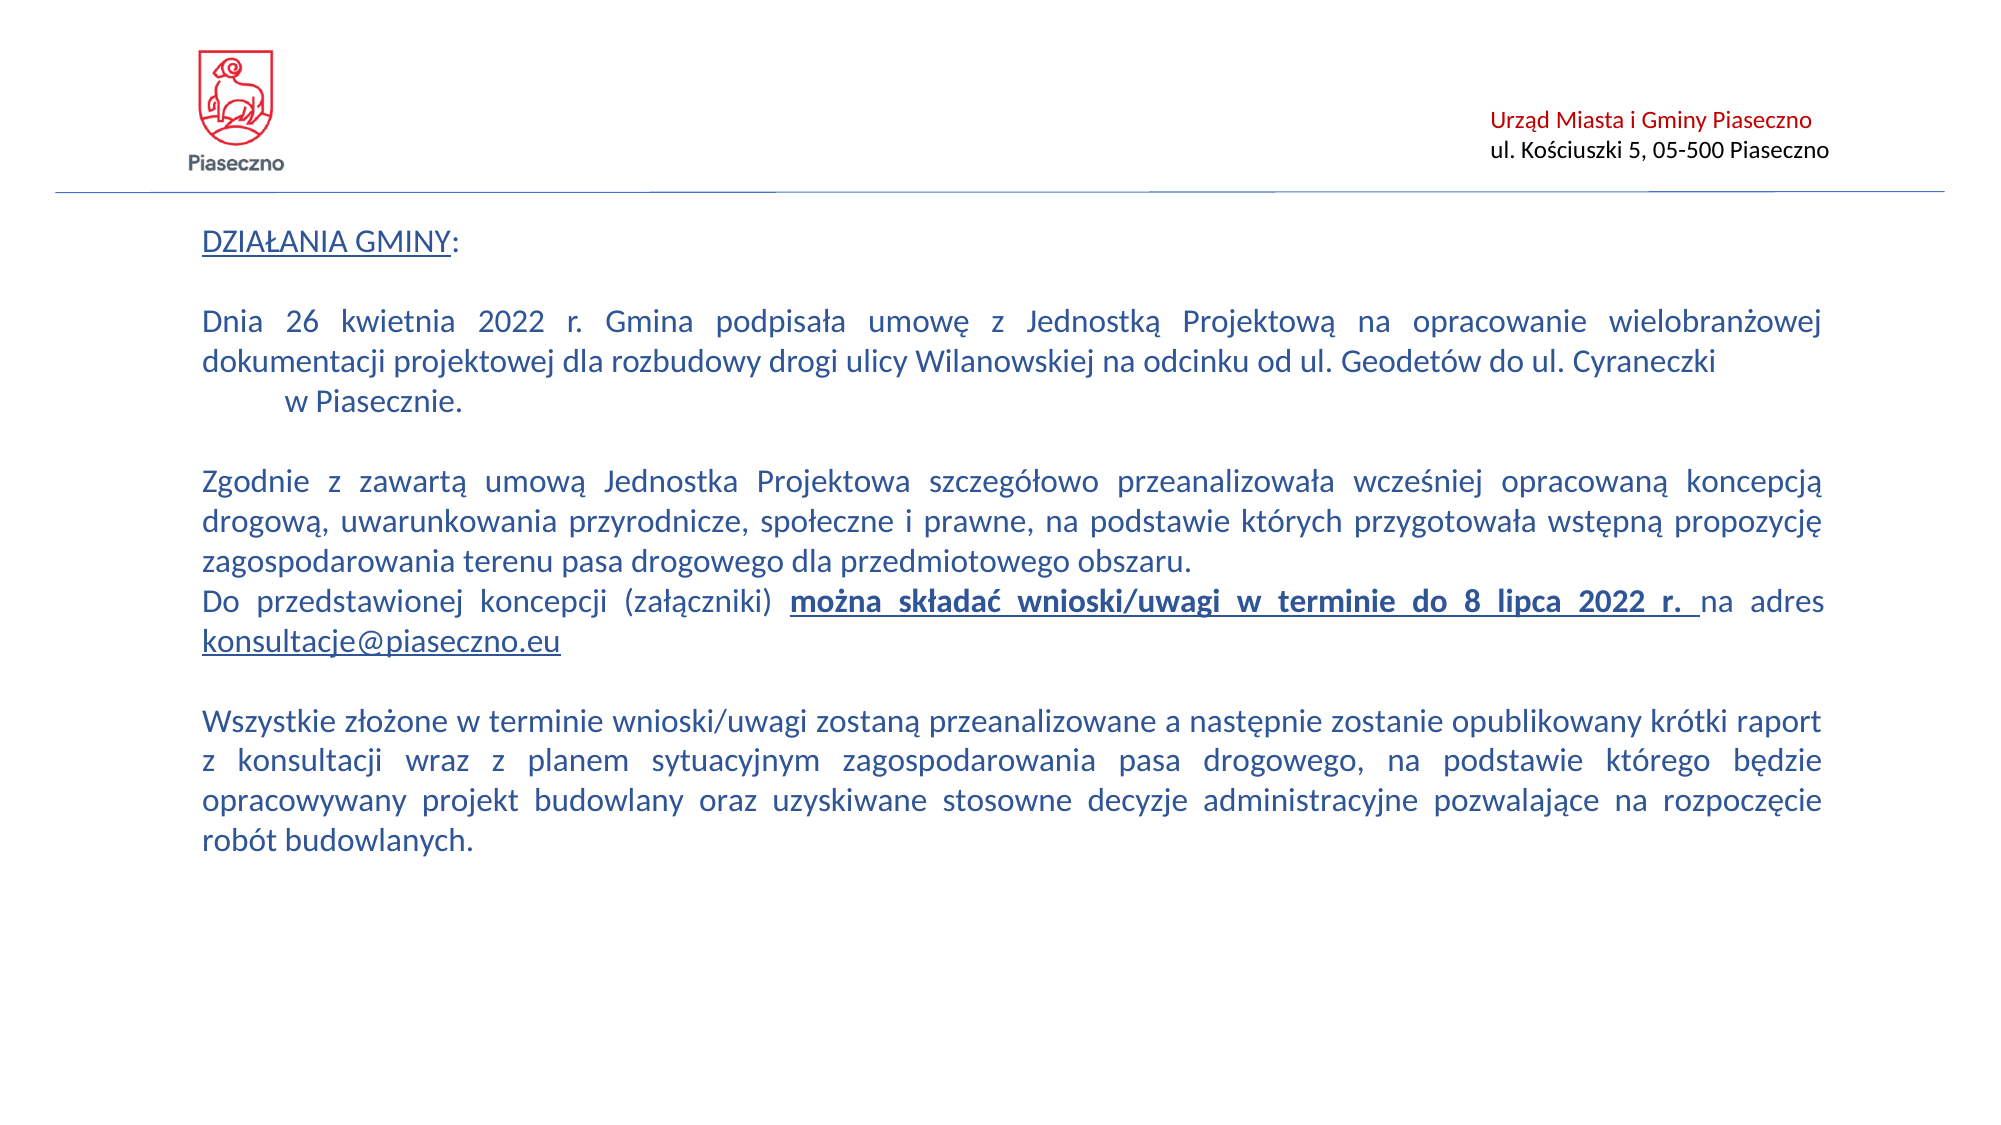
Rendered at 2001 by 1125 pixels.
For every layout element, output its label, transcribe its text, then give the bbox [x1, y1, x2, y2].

picture [187, 48, 285, 173]
text_box DZIAŁANIA GMINY: Dnia 26 kwietnia 2022 r. Gmina podpisała umowę z Jednostką Projektową na opracowanie wielobranżowej dokumentacji projektowej dla rozbudowy drogi ulicy Wilanowskiej na odcinku od ul. Geodetów do ul. Cyraneczki w Piasecznie. Zgodnie z zawartą umową Jednostka Projektowa szczegółowo przeanalizowała wcześniej opracowaną koncepcją drogową, uwarunkowania przyrodnicze, społeczne i prawne, na podstawie których przygotowała wstępną propozycję zagospodarowania terenu pasa drogowego dla przedmiotowego obszaru. Do przedstawionej koncepcji (załączniki) można składać wnioski/uwagi w terminie do 8 lipca 2022 r. na adres konsultacje@piaseczno.eu Wszystkie złożone w terminie wnioski/uwagi zostaną przeanalizowane a następnie zostanie opublikowany krótki raport z konsultacji wraz z planem sytuacyjnym zagospodarowania pasa drogowego, na podstawie którego będzie opracowywany projekt budowlany oraz uzyskiwane stosowne decyzje administracyjne pozwalające na rozpoczęcie robót budowlanych. [187, 212, 1840, 906]
text_box Urząd Miasta i Gminy Piaseczno ul. Kościuszki 5, 05-500 Piaseczno [1475, 96, 2000, 171]
